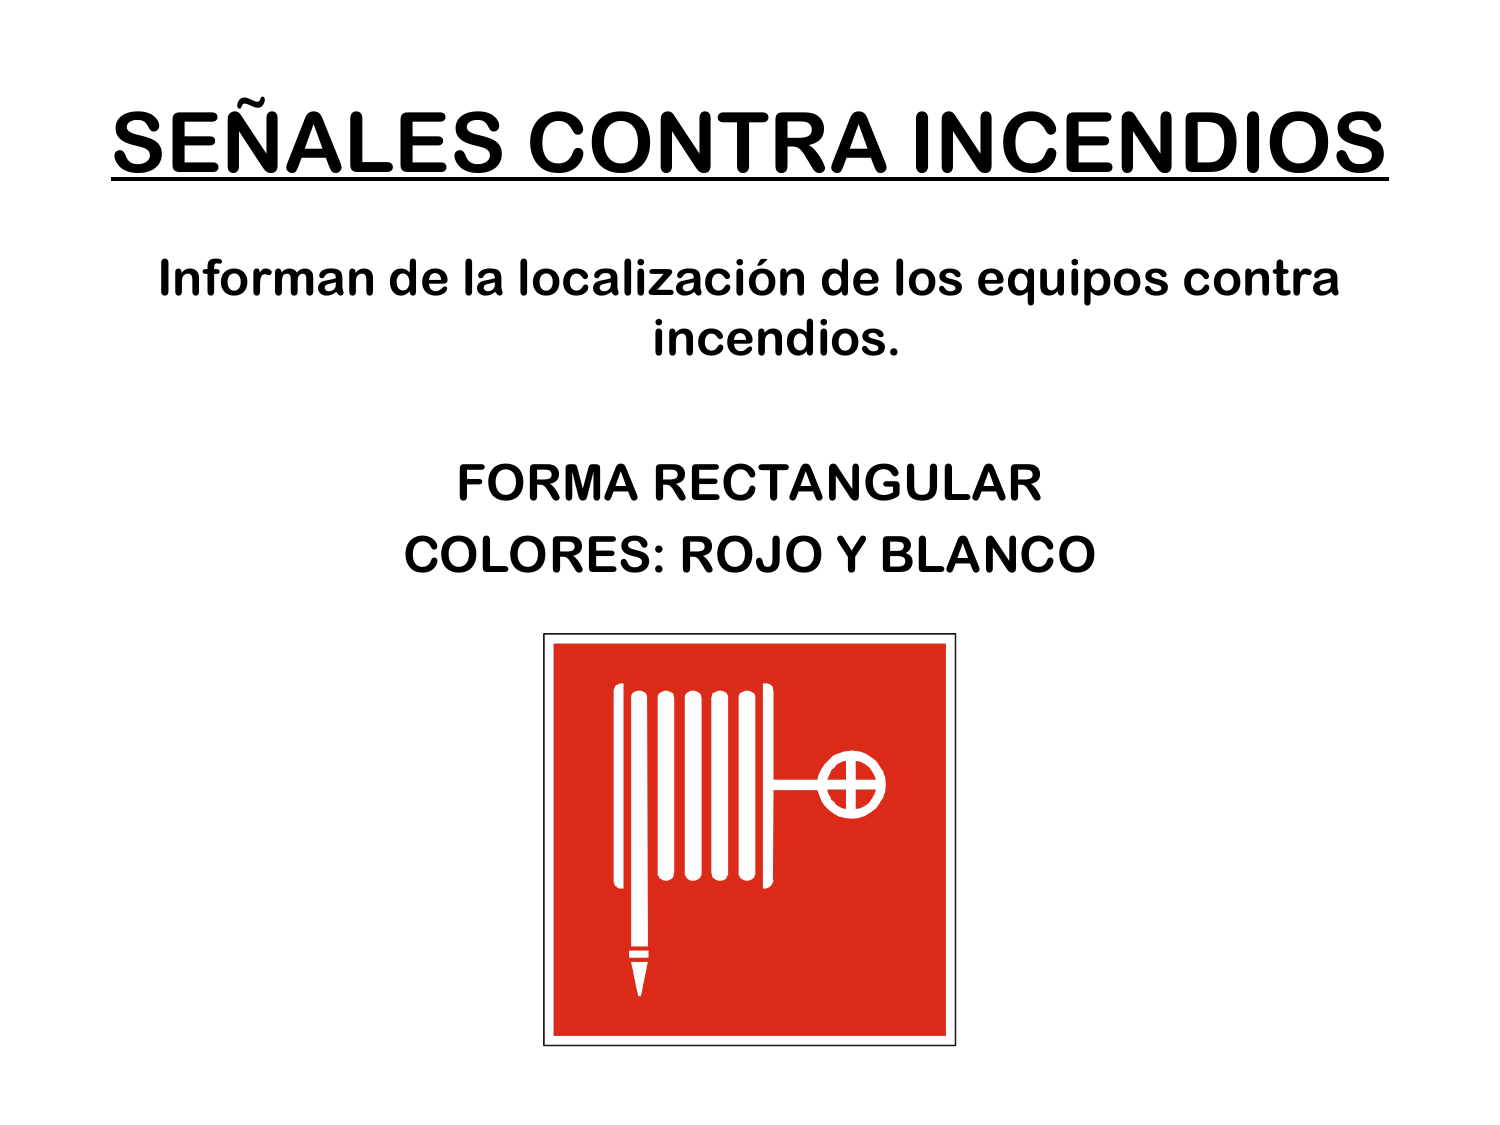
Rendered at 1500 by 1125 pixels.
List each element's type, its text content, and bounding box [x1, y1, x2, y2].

picture [543, 633, 957, 1047]
title SEÑALES CONTRA INCENDIOS [75, 45, 1426, 233]
list Informan de la localización de los equipos contra incendios. FORMA RECTANGULAR COLORES: ROJO Y BLANCO [75, 237, 1426, 1075]
